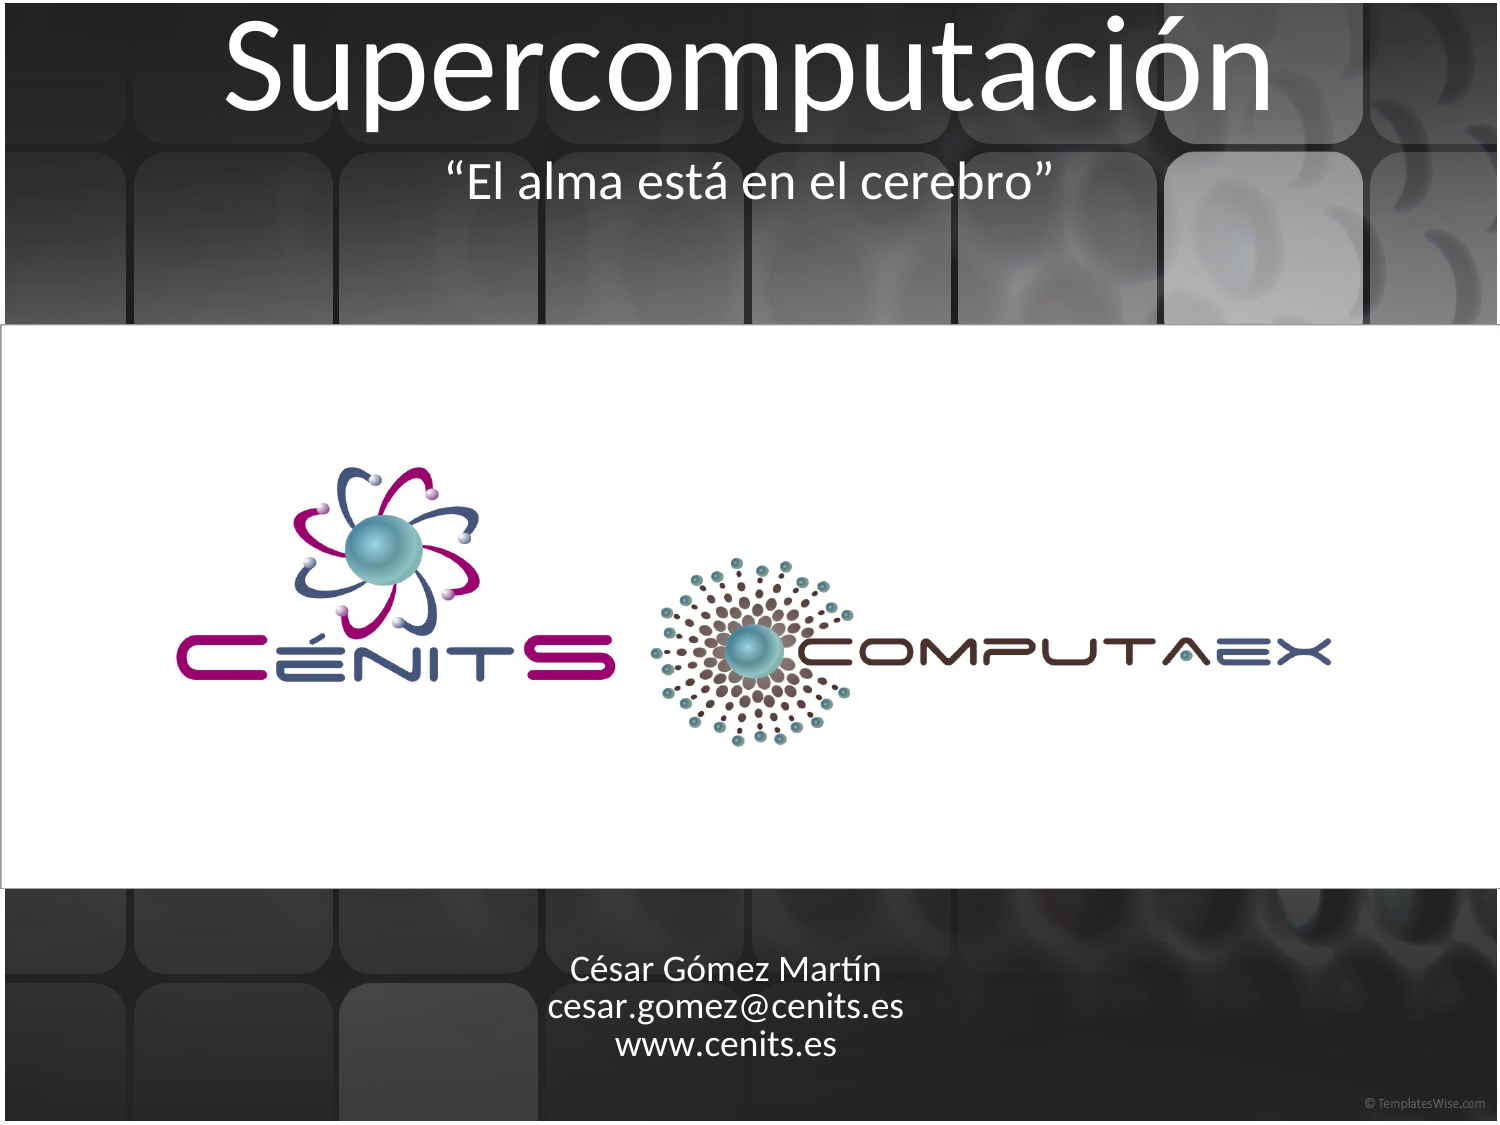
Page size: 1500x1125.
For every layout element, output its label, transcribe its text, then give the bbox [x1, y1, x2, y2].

title César Gómez Martín cesar.gomez@cenits.es www.cenits.es [88, 926, 1364, 1093]
picture [0, 324, 1500, 1125]
text_box Supercomputación “El alma está en el cerebro” [0, 0, 1500, 324]
